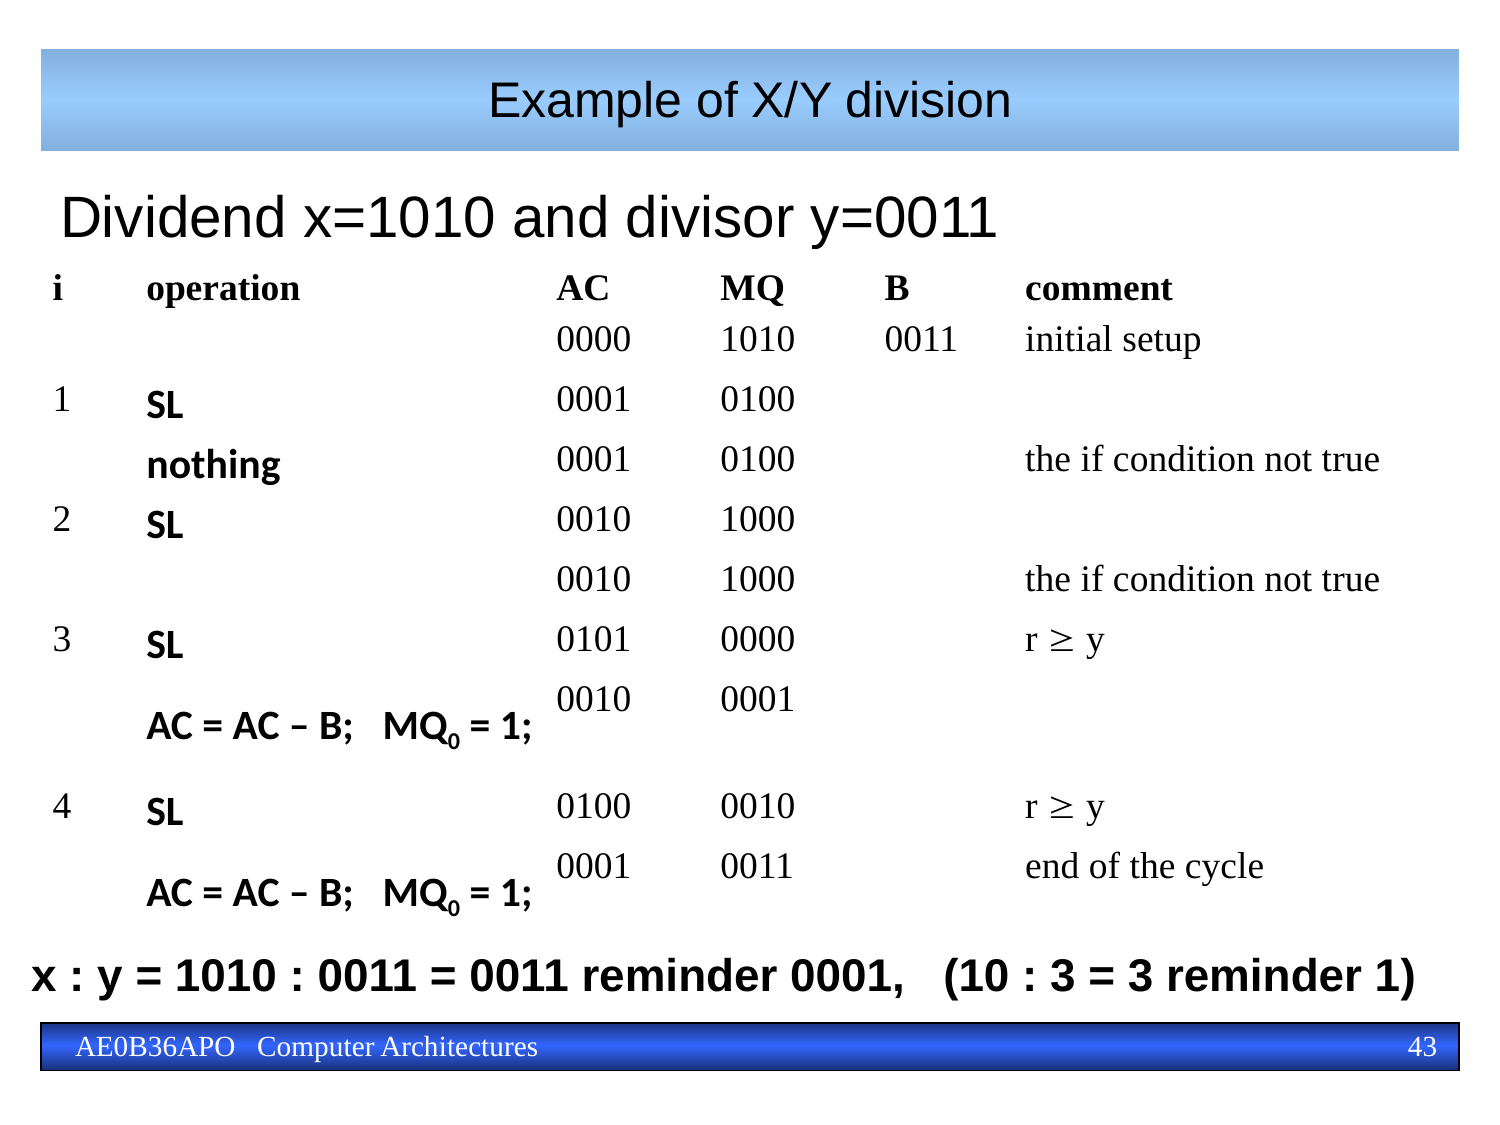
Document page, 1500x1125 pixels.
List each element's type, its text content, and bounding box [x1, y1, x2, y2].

table_cell 1010 [715, 318, 879, 378]
table_cell 0010 [715, 785, 879, 845]
table_cell 0001 [551, 845, 715, 937]
table_cell nothing [141, 438, 551, 498]
table_cell 0000 [551, 318, 715, 378]
table_cell 0100 [551, 785, 715, 845]
table_cell AC = AC – B; MQ0 = 1; [141, 845, 551, 937]
table_cell 0011 [879, 318, 1020, 378]
table_cell [47, 678, 141, 785]
table_cell 2 [47, 498, 141, 558]
table_cell 0000 [715, 618, 879, 678]
table_cell the if condition not true [1020, 438, 1430, 498]
table_cell [47, 318, 141, 378]
table_cell end of the cycle [1020, 845, 1430, 937]
table_cell r  y [1020, 785, 1430, 845]
table_cell [1020, 378, 1430, 438]
table_cell 4 [47, 785, 141, 845]
table_cell AC = AC – B; MQ0 = 1; [141, 678, 551, 785]
table_cell 0001 [551, 378, 715, 438]
table_cell 1000 [715, 558, 879, 618]
table_cell 0010 [551, 678, 715, 785]
table_cell 1000 [715, 498, 879, 558]
table_cell 0100 [715, 378, 879, 438]
table_cell [879, 618, 1020, 678]
table_header B [879, 258, 1020, 318]
table_cell [879, 845, 1020, 937]
title Example of X/Y division [41, 49, 1459, 151]
table_cell 1 [47, 378, 141, 438]
table_header operation [141, 258, 551, 318]
table_cell initial setup [1020, 318, 1430, 378]
table_header i [47, 258, 141, 318]
table_cell 0100 [715, 438, 879, 498]
table_cell [141, 318, 551, 378]
table_cell [47, 438, 141, 498]
table_header comment [1020, 258, 1430, 318]
table_cell [47, 845, 141, 937]
table_cell [879, 378, 1020, 438]
table_header AC [551, 258, 715, 318]
text_box Dividend x=1010 and divisor y=0011 [24, 171, 1016, 249]
text_box x : y = 1010 : 0011 = 0011 reminder 0001, (10 : 3 = 3 reminder 1) [0, 937, 1500, 1008]
table_cell 0011 [715, 845, 879, 937]
table_cell [879, 498, 1020, 558]
table_cell 0010 [551, 498, 715, 558]
table_cell [141, 558, 551, 618]
table_cell r  y [1020, 618, 1430, 678]
table_cell [1020, 498, 1430, 558]
table_cell SL [141, 785, 551, 845]
table_cell 0101 [551, 618, 715, 678]
table_cell the if condition not true [1020, 558, 1430, 618]
table_cell [1020, 678, 1430, 785]
table_cell [879, 785, 1020, 845]
table_cell 0001 [715, 678, 879, 785]
table_cell [879, 678, 1020, 785]
table_header MQ [715, 258, 879, 318]
table_cell [47, 558, 141, 618]
table_cell 0001 [551, 438, 715, 498]
table_cell [879, 558, 1020, 618]
table_cell SL [141, 498, 551, 558]
table_cell SL [141, 378, 551, 438]
table_cell 3 [47, 618, 141, 678]
table_cell 0010 [551, 558, 715, 618]
table_cell [879, 438, 1020, 498]
table_cell SL [141, 618, 551, 678]
